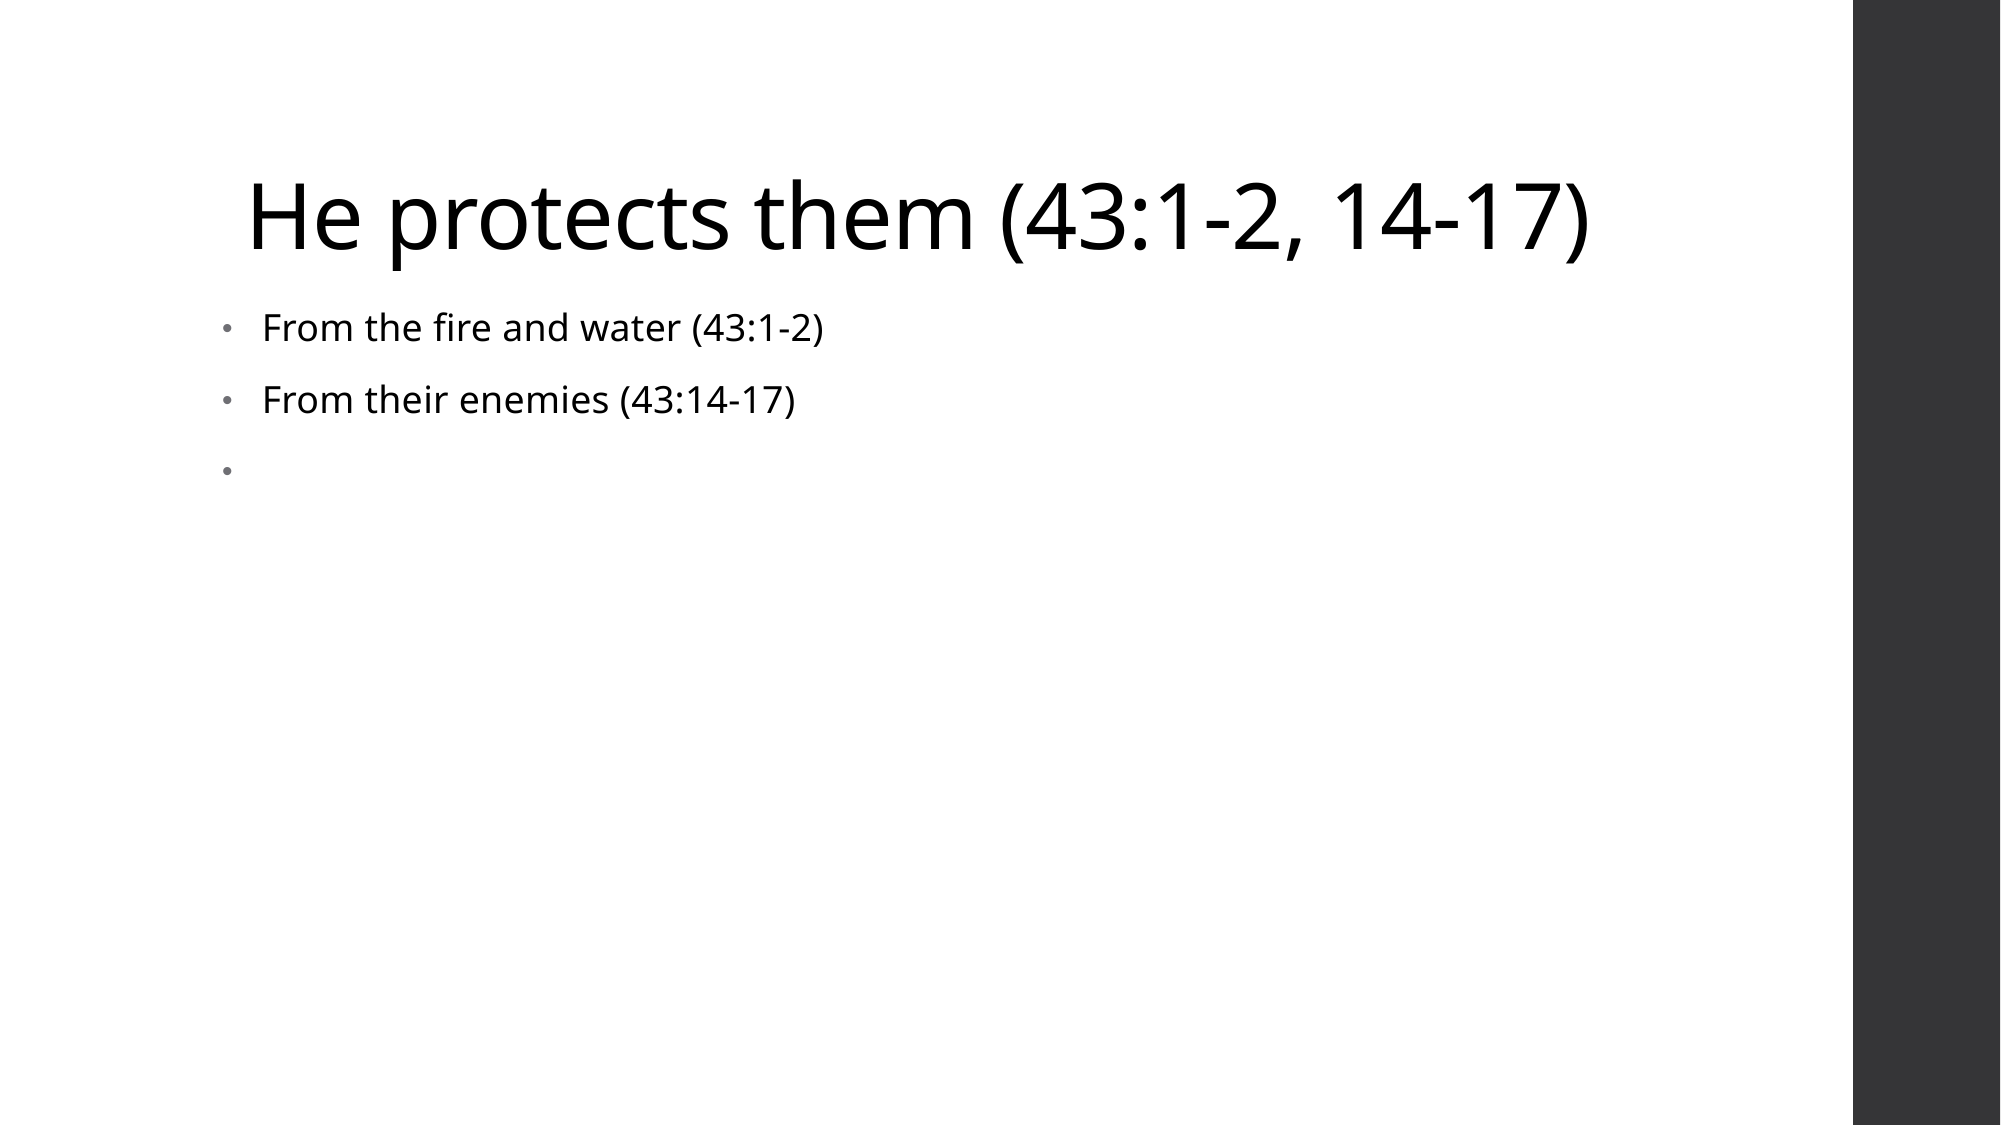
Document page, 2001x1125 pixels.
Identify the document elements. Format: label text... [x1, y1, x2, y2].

list From the fire and water (43:1-2) From their enemies (43:14-17) [206, 299, 1617, 1014]
title He protects them (43:1-2, 14-17) [206, 60, 1797, 278]
